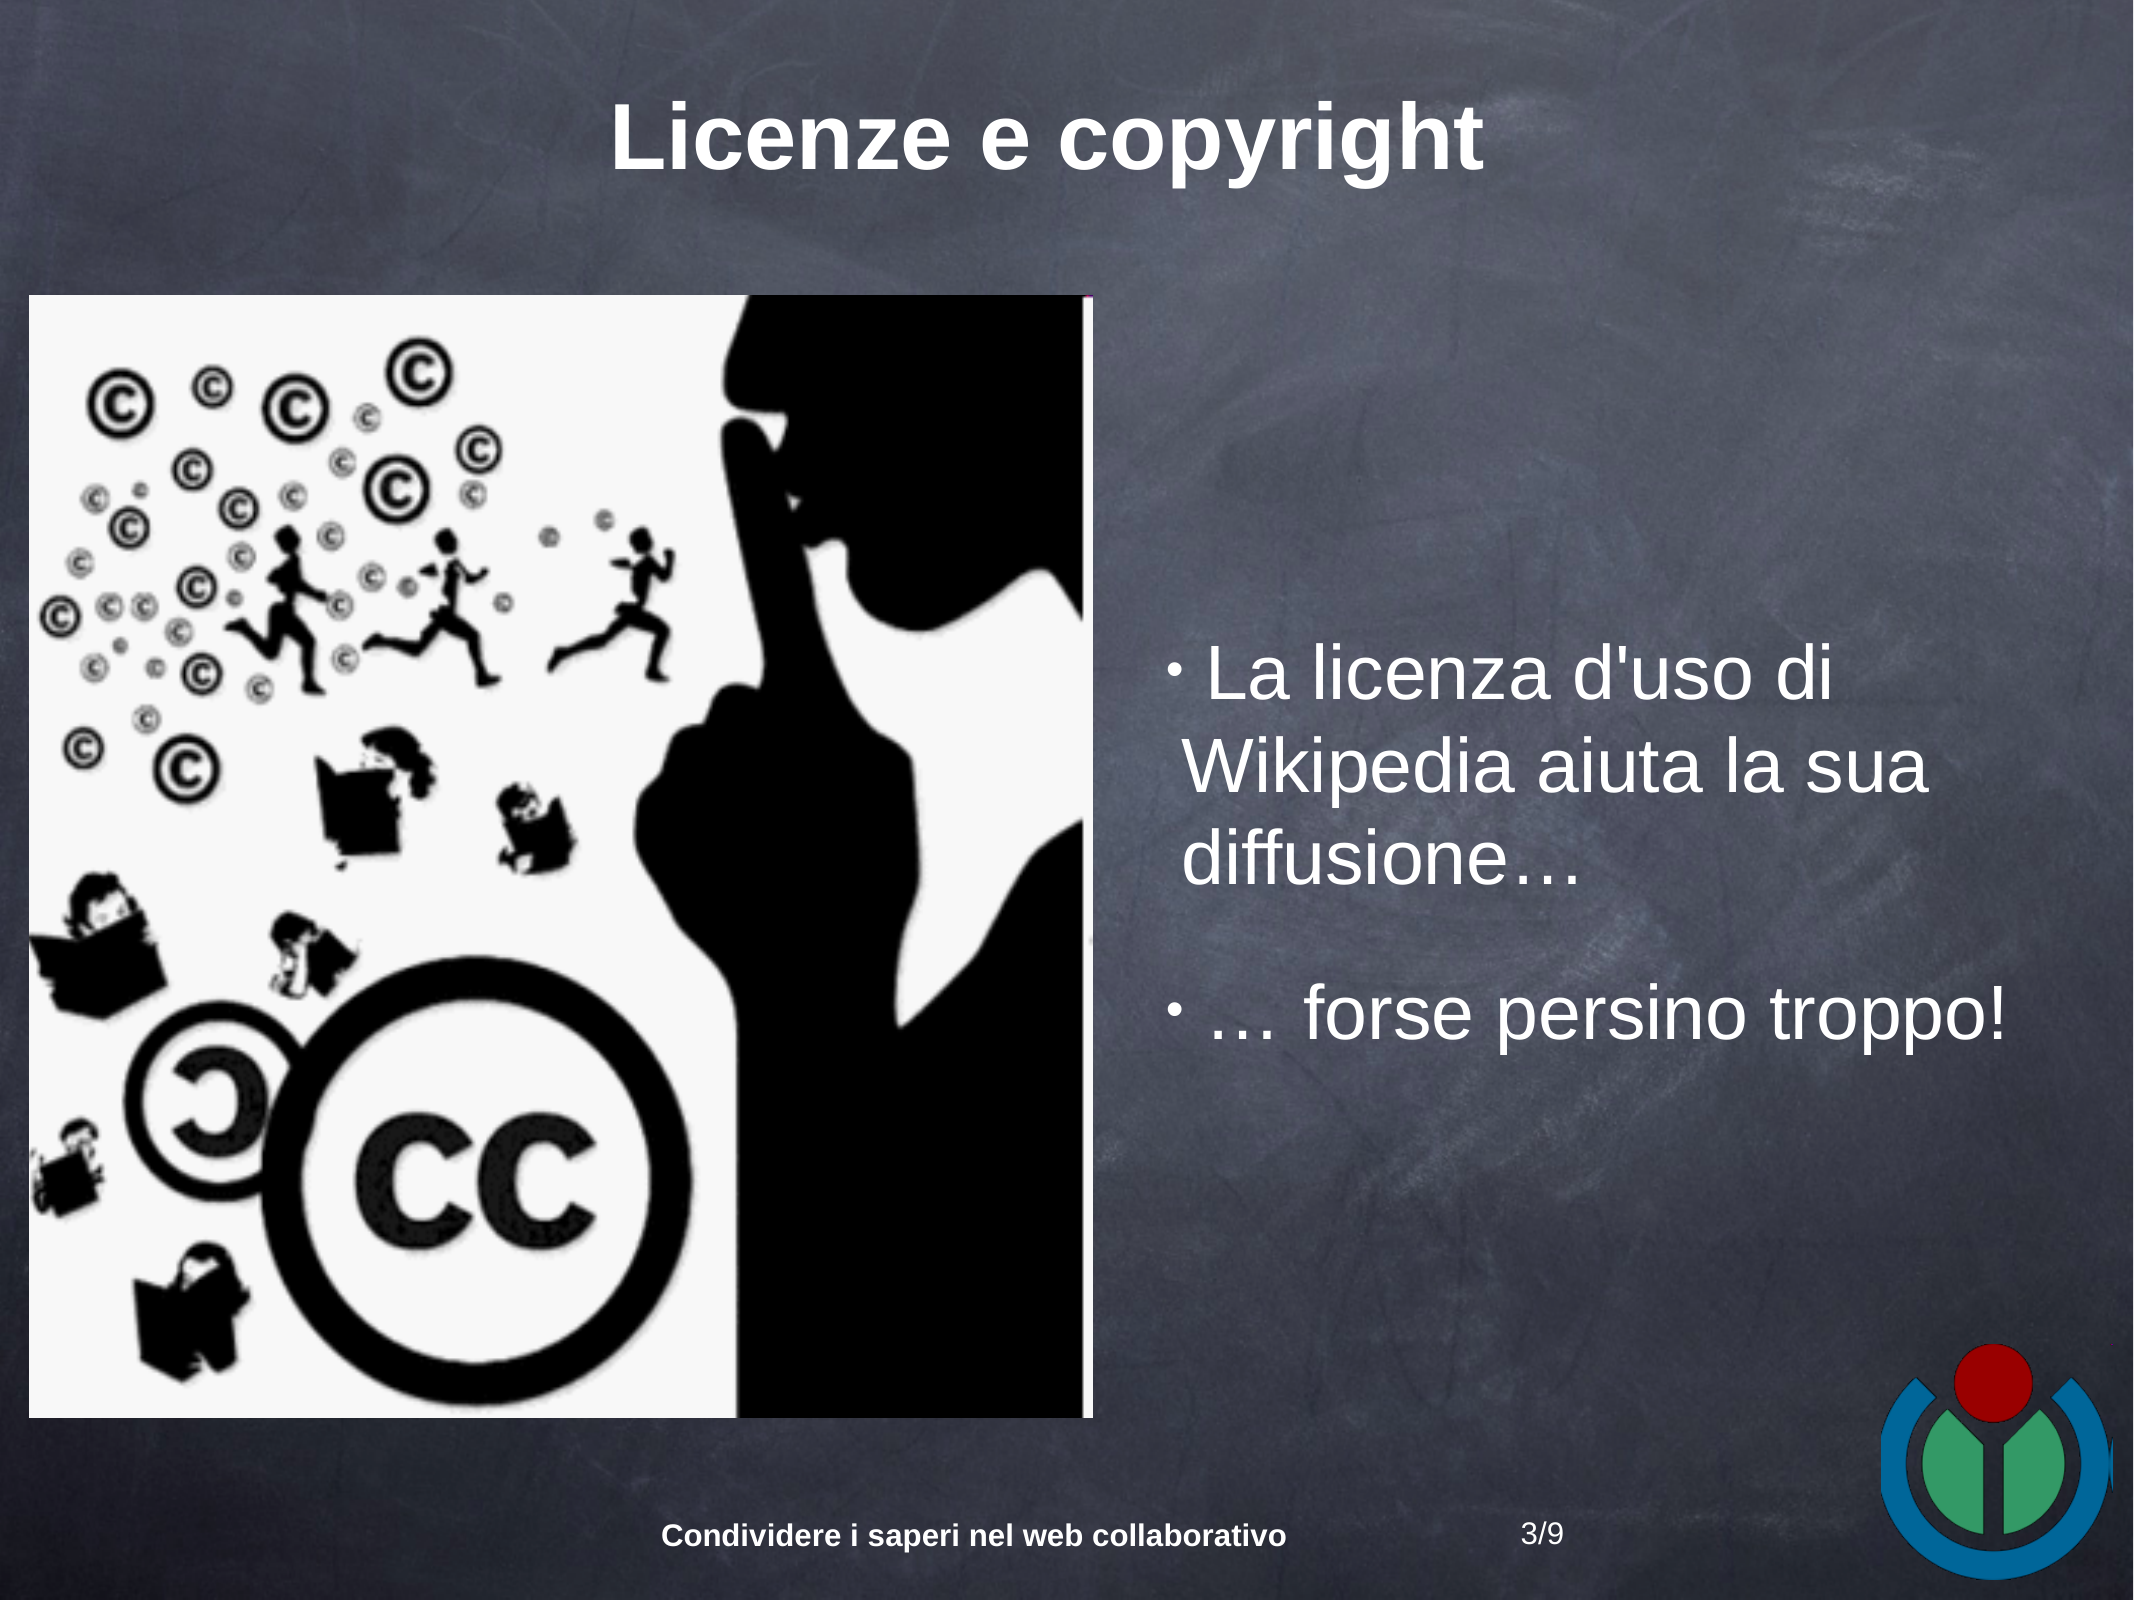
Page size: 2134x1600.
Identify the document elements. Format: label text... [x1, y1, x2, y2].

picture [0, 0, 2134, 1600]
text_box Licenze e copyright [404, 67, 1690, 198]
list La licenza d'uso di Wikipedia aiuta la sua diffusione… … forse persino troppo! [1115, 259, 2097, 1418]
